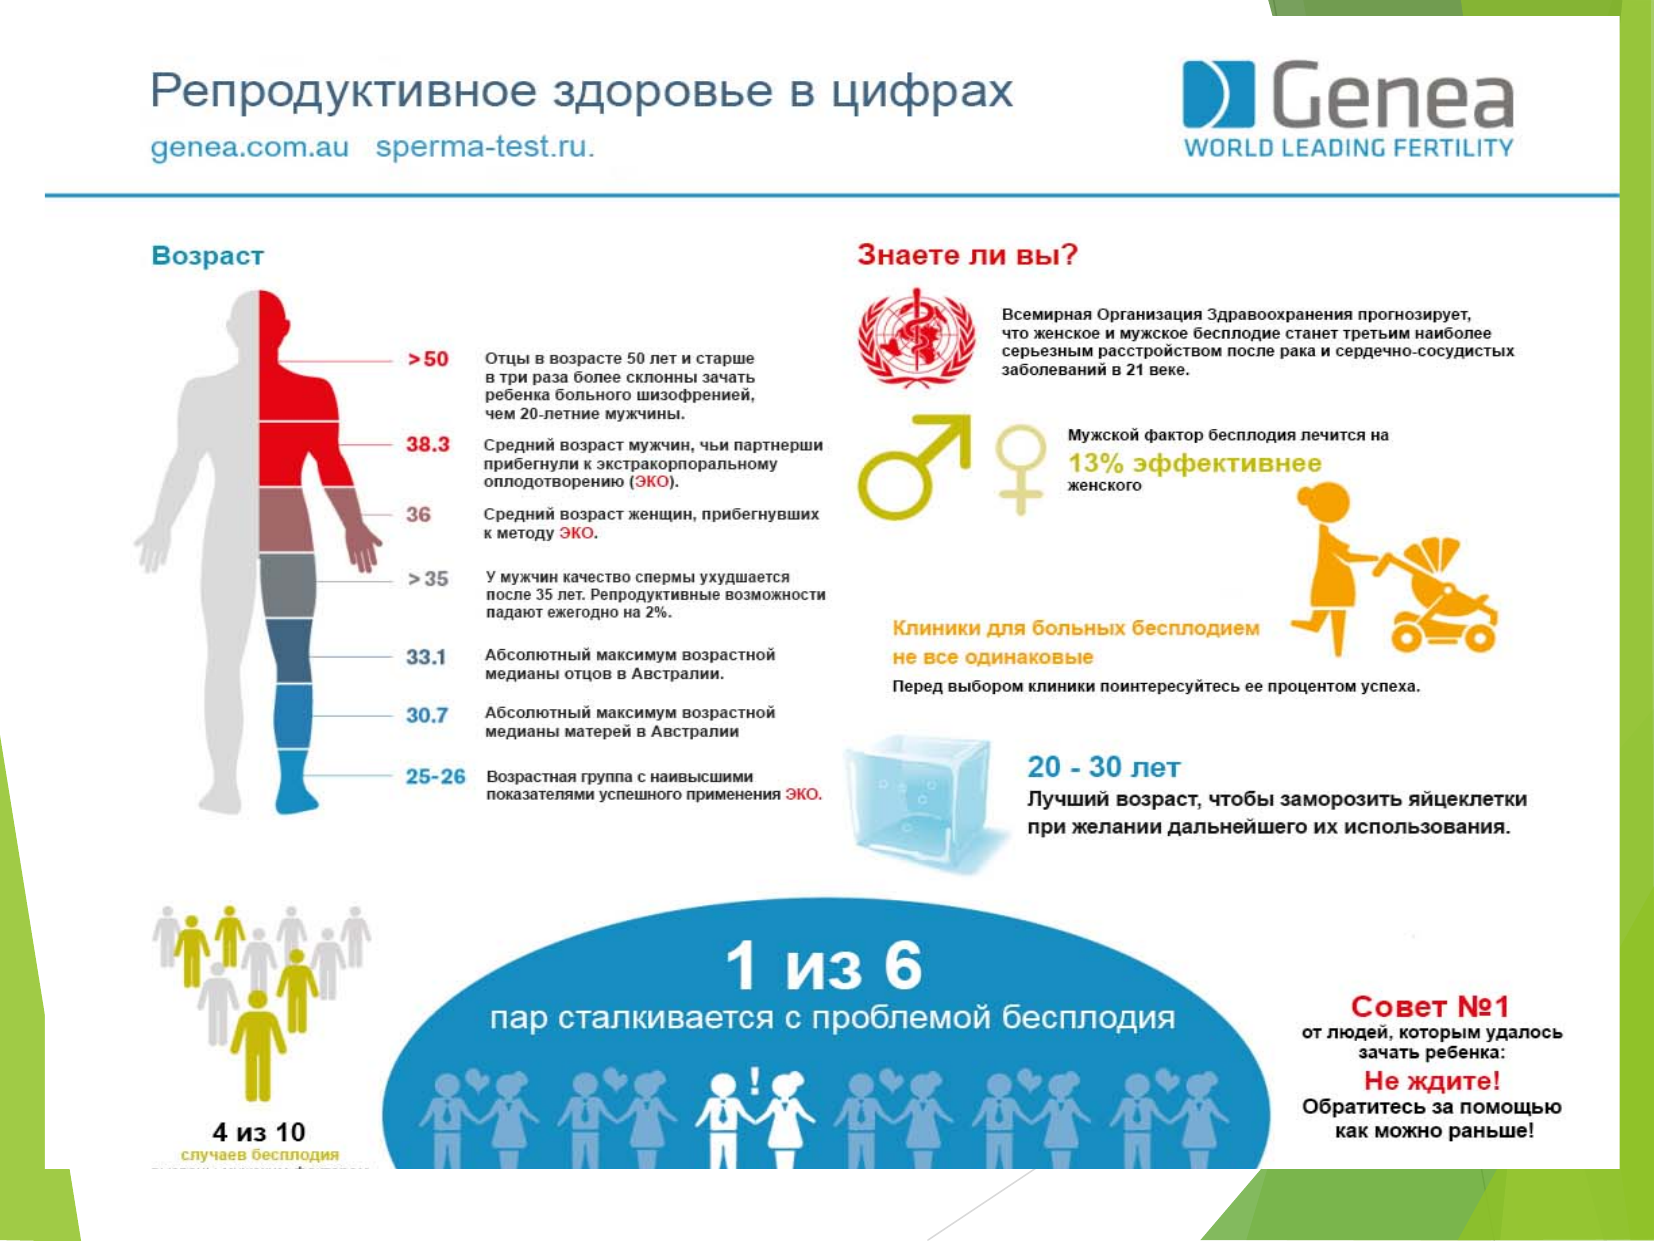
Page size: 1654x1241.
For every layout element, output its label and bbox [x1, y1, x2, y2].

picture [44, 16, 1620, 1169]
